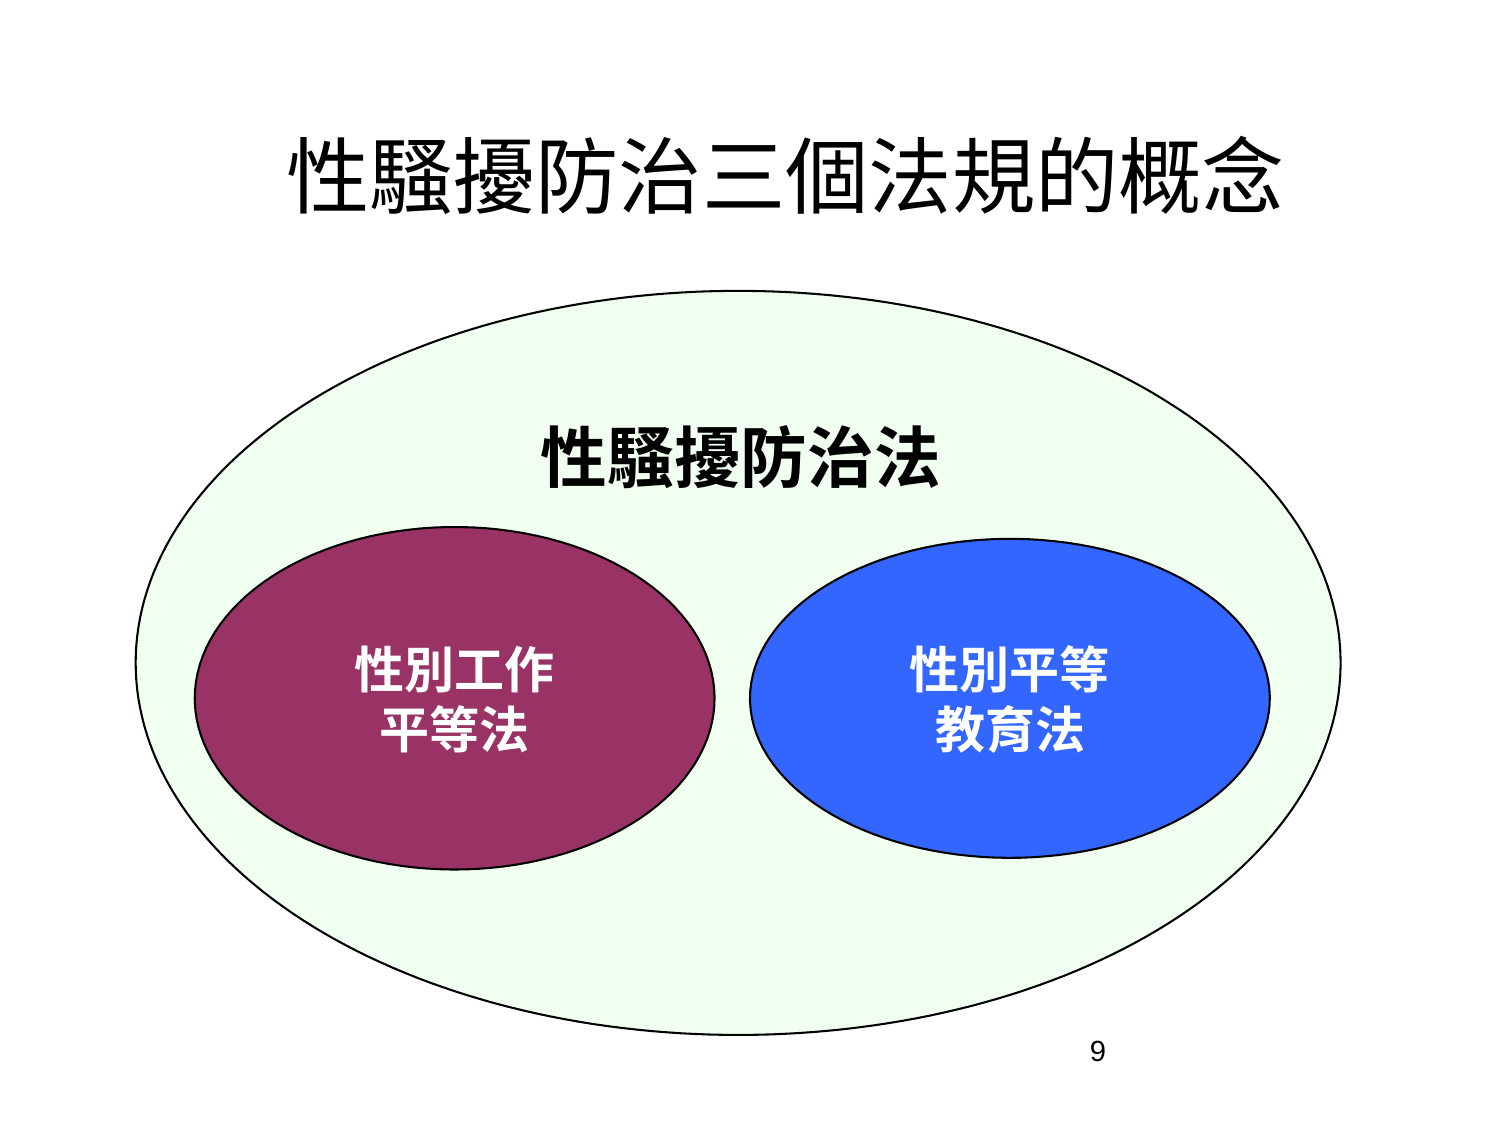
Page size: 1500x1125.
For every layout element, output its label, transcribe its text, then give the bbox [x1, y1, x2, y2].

text_box 性別工作 平等法 [194, 527, 715, 870]
text_box 性別平等 教育法 [750, 538, 1270, 858]
title 性騷擾之規範 [75, 45, 1426, 233]
text_box 性騷擾防治法 [525, 408, 1093, 504]
text_box [135, 290, 1341, 1035]
text_box 性騷擾防治三個法規的概念 [110, 80, 1460, 268]
text_box [1074, 1024, 1426, 1103]
